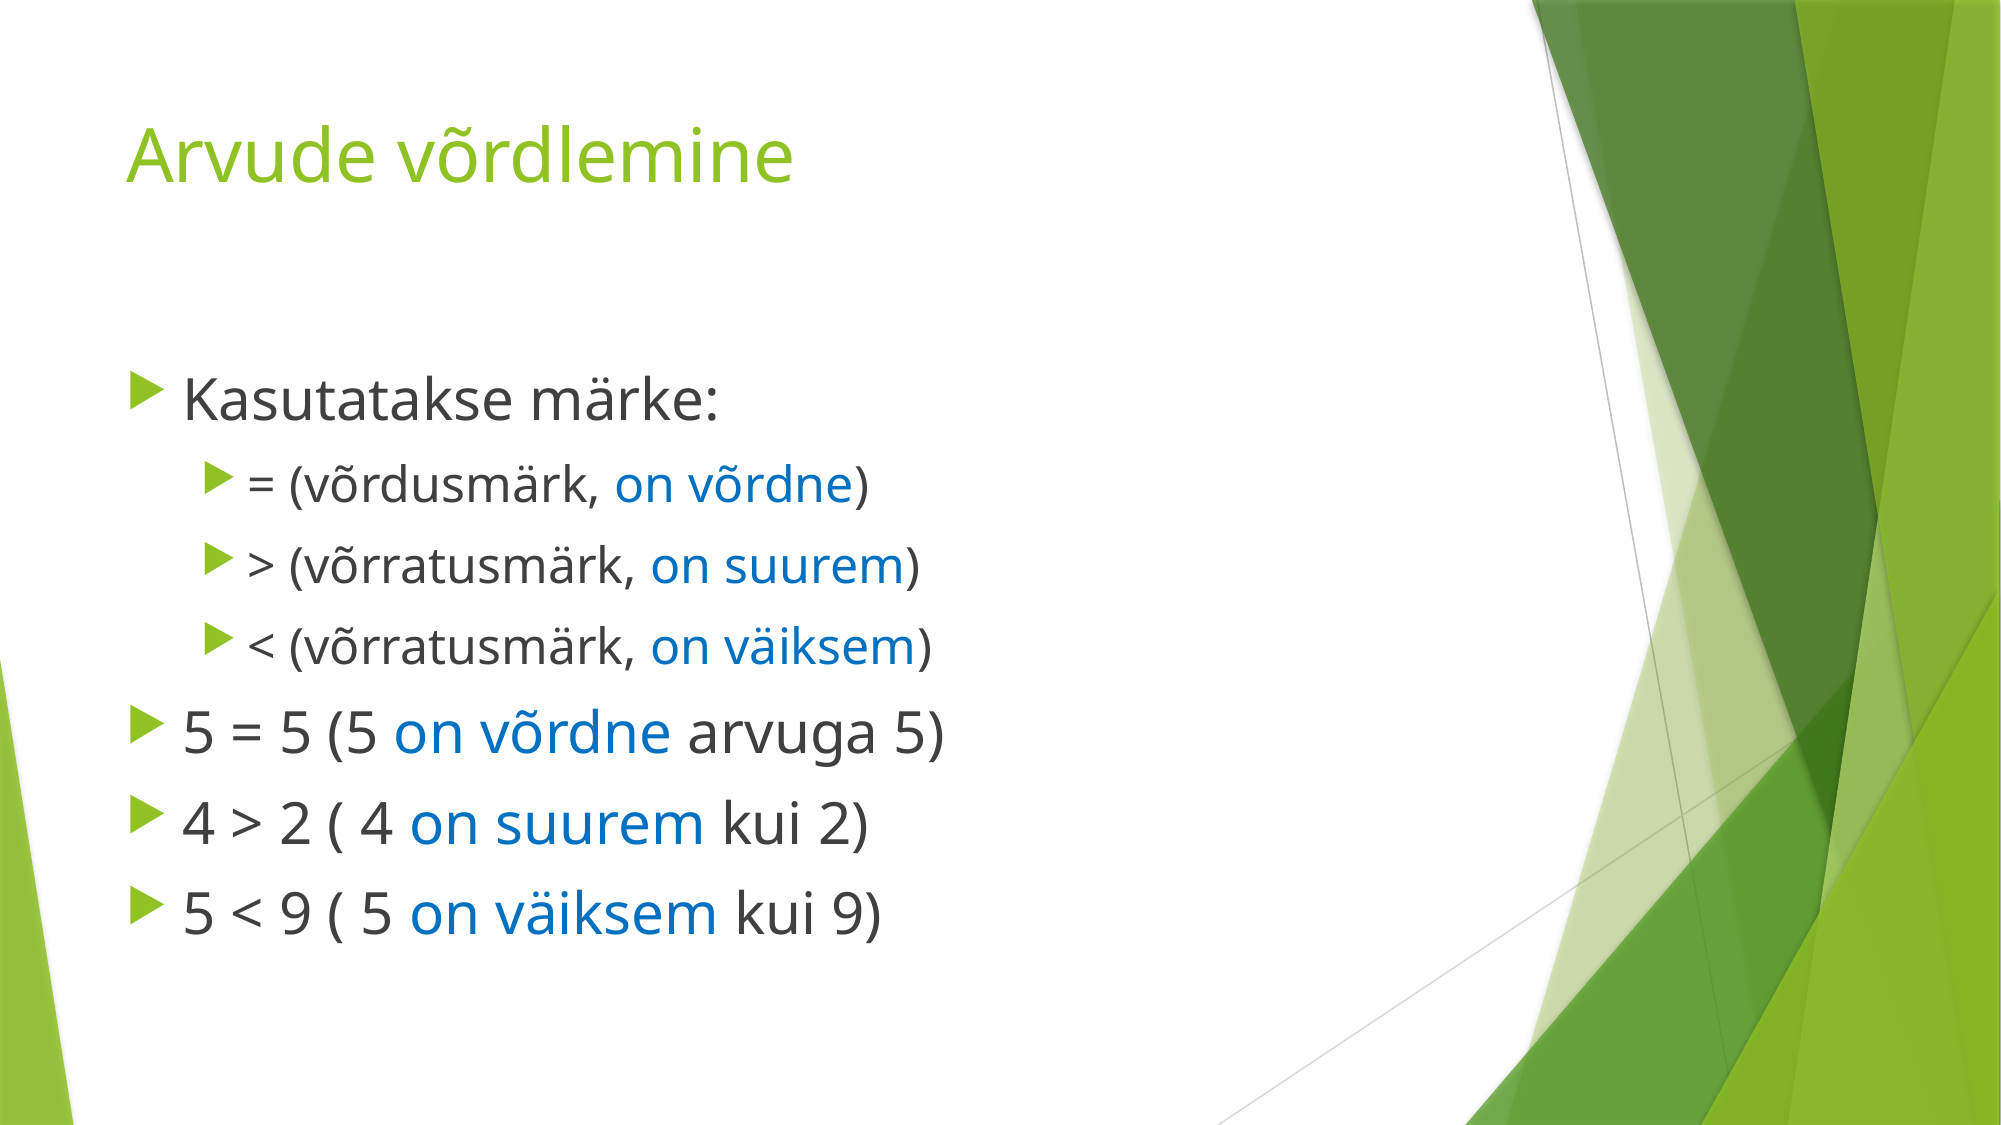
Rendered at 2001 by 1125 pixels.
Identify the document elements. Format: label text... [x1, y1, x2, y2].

title Arvude võrdlemine [111, 99, 1522, 317]
list Kasutatakse märke: = (võrdusmärk, on võrdne) > (võrratusmärk, on suurem) < (võrratusmärk, on väiksem) 5 = 5 (5 on võrdne arvuga 5) 4 > 2 ( 4 on suurem kui 2) 5 < 9 ( 5 on väiksem kui 9) [111, 354, 1522, 992]
